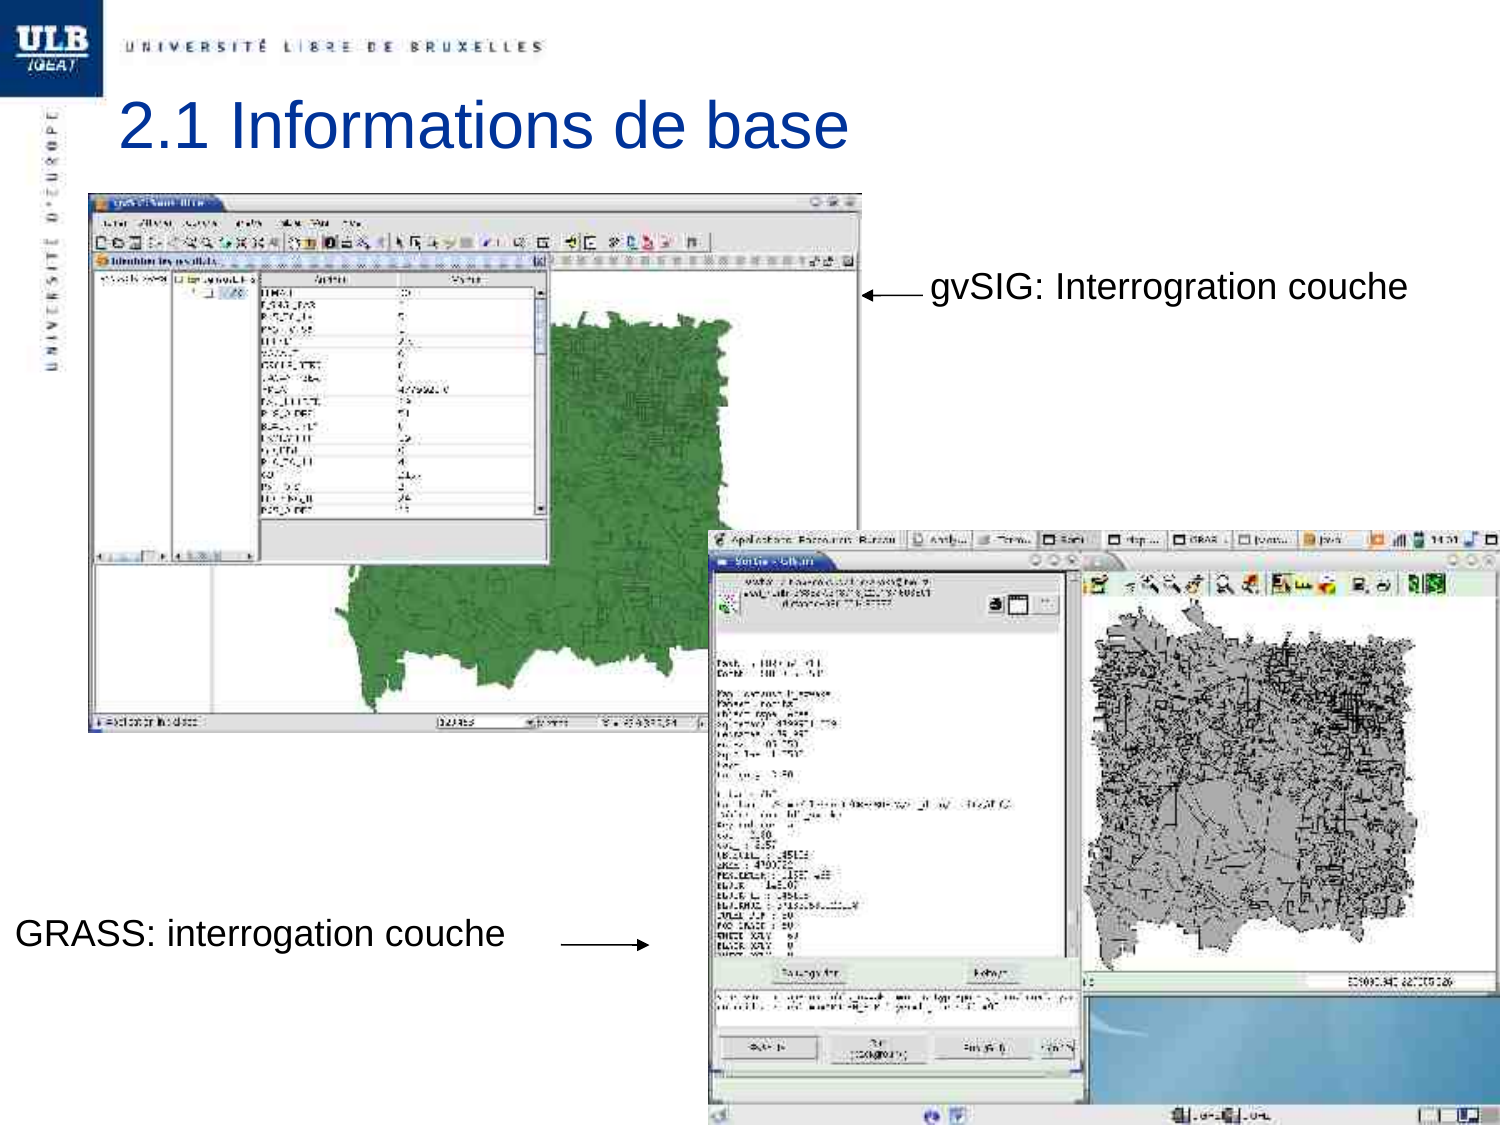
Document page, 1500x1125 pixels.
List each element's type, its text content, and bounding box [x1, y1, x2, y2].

text_box gvSIG: Interrogration couche [915, 259, 1487, 319]
text_box 2.1 Informations de base [118, 5, 1439, 242]
text_box GRASS: interrogation couche [0, 905, 574, 965]
picture [0, 0, 1500, 1125]
